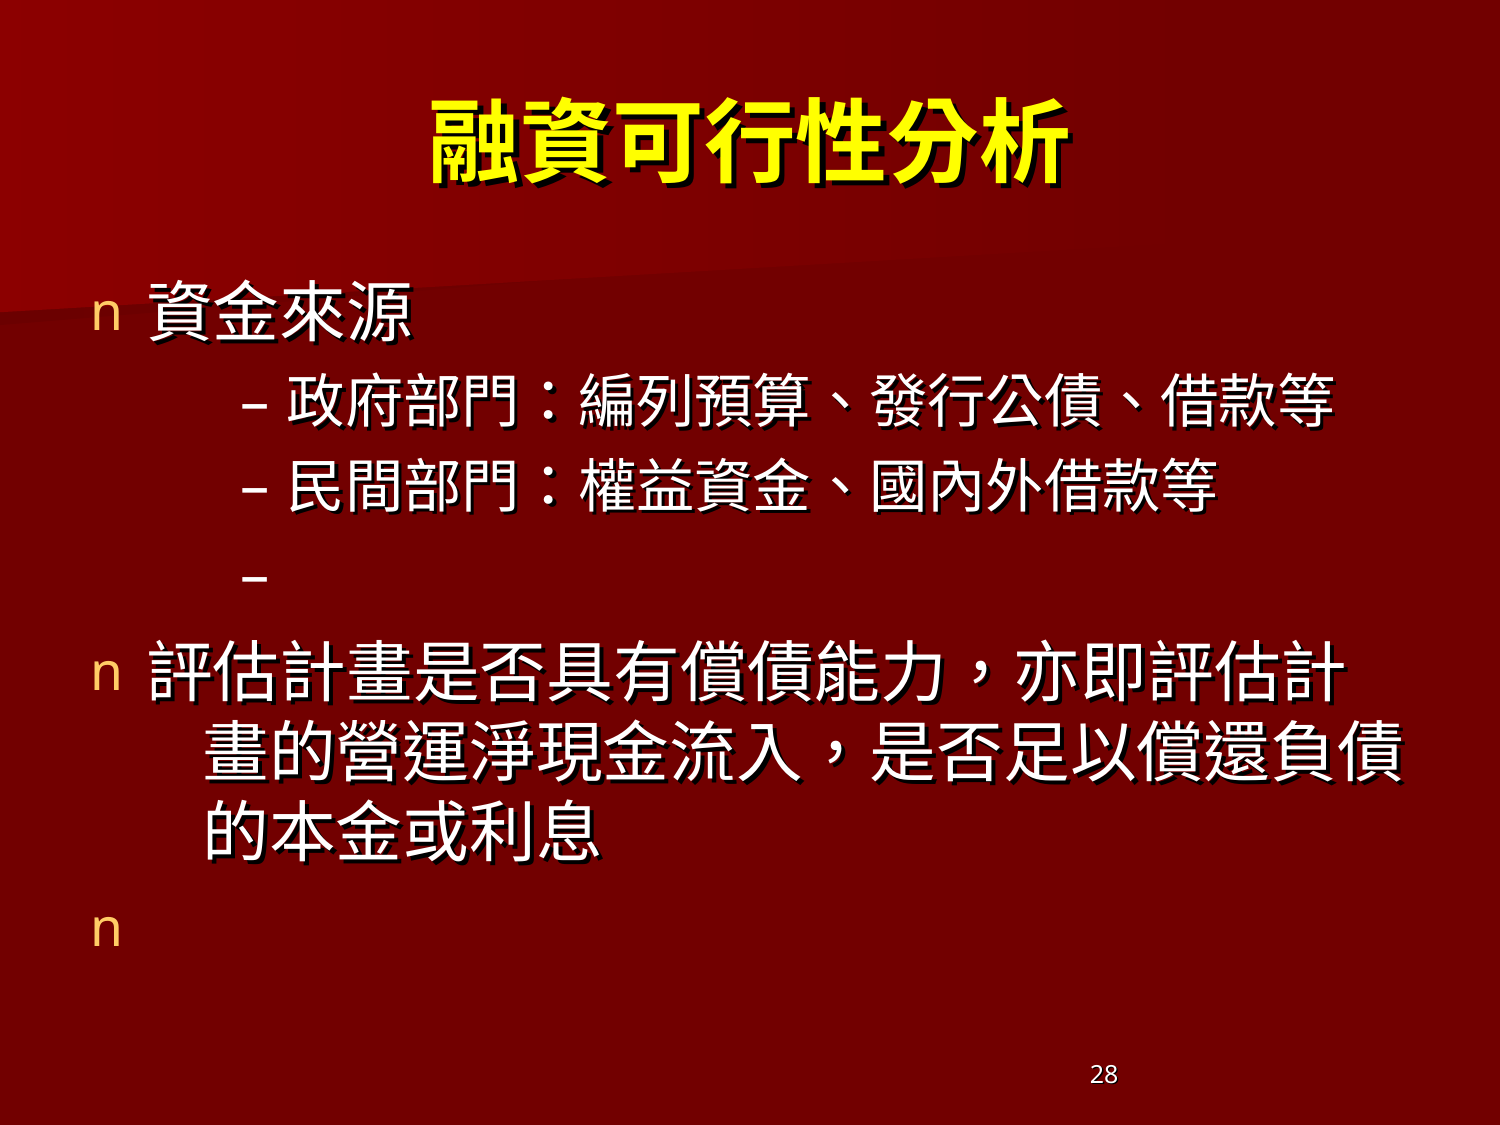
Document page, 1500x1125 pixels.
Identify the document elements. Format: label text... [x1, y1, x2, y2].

title 融資可行性分析 [75, 45, 1426, 233]
list 資金來源 政府部門：編列預算、發行公債、借款等 民間部門：權益資金、國內外借款等 評估計畫是否具有償債能力，亦即評估計畫的營運淨現金流入，是否足以償還負債的本金或利息 [75, 262, 1426, 1000]
text_box [1074, 1025, 1426, 1101]
